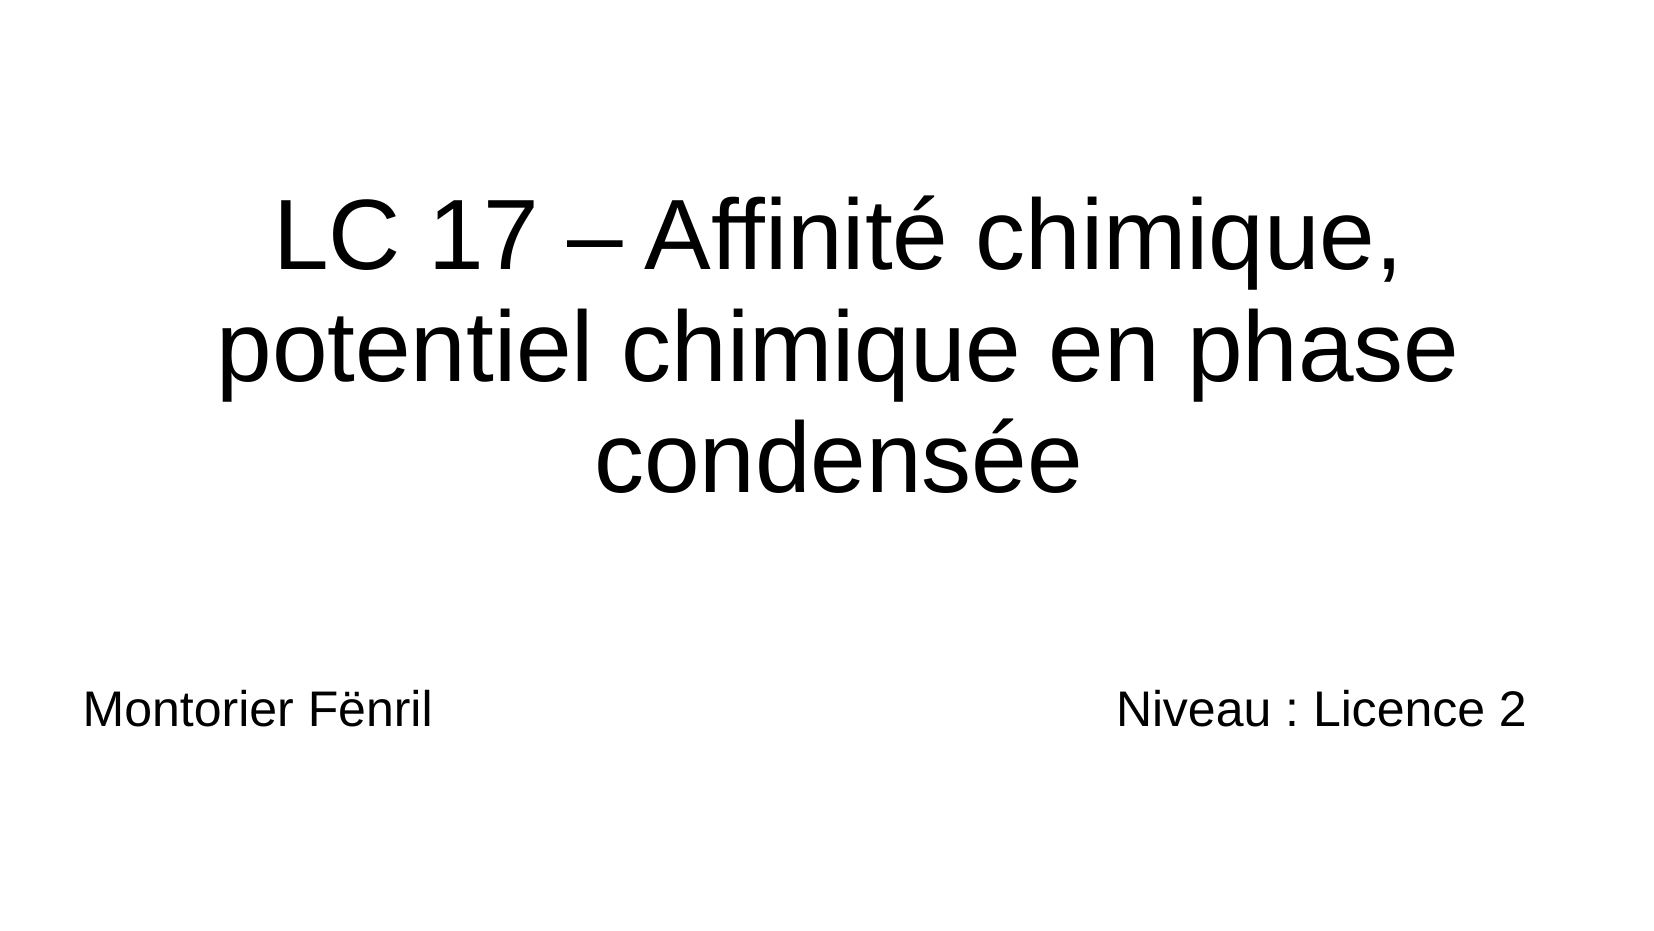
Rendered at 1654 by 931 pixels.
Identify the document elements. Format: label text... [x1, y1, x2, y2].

title LC 17 – Affinité chimique, potentiel chimique en phase condensée [94, 136, 1583, 557]
subtitle Montorier Fënril Niveau : Licence 2 [82, 661, 1571, 758]
